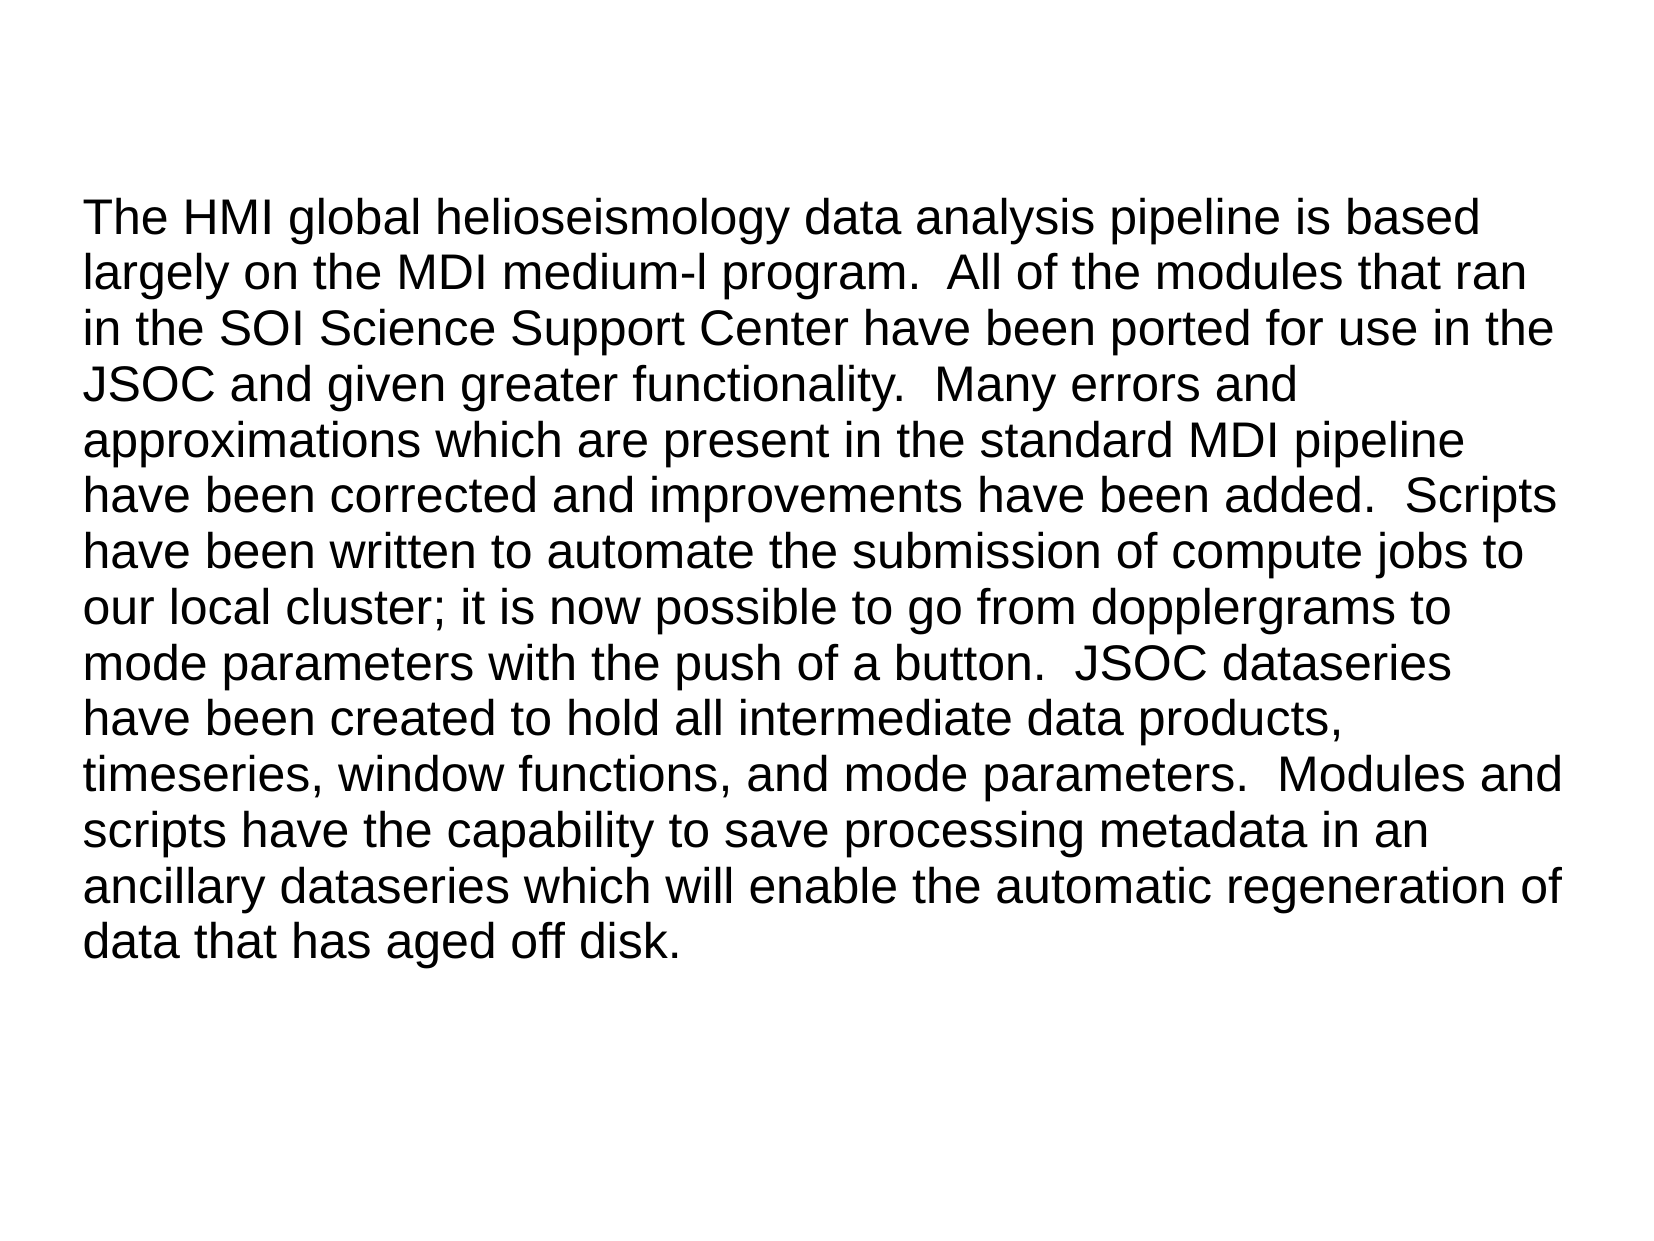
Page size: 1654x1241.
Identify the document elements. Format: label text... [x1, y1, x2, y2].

subtitle The HMI global helioseismology data analysis pipeline is based largely on the MDI medium-l program. All of the modules that ran in the SOI Science Support Center have been ported for use in the JSOC and given greater functionality. Many errors and approximations which are present in the standard MDI pipeline have been corrected and improvements have been added. Scripts have been written to automate the submission of compute jobs to our local cluster; it is now possible to go from dopplergrams to mode parameters with the push of a button. JSOC dataseries have been created to hold all intermediate data products, timeseries, window functions, and mode parameters. Modules and scripts have the capability to save processing metadata in an ancillary dataseries which will enable the automatic regeneration of data that has aged off disk. [82, 49, 1571, 1109]
